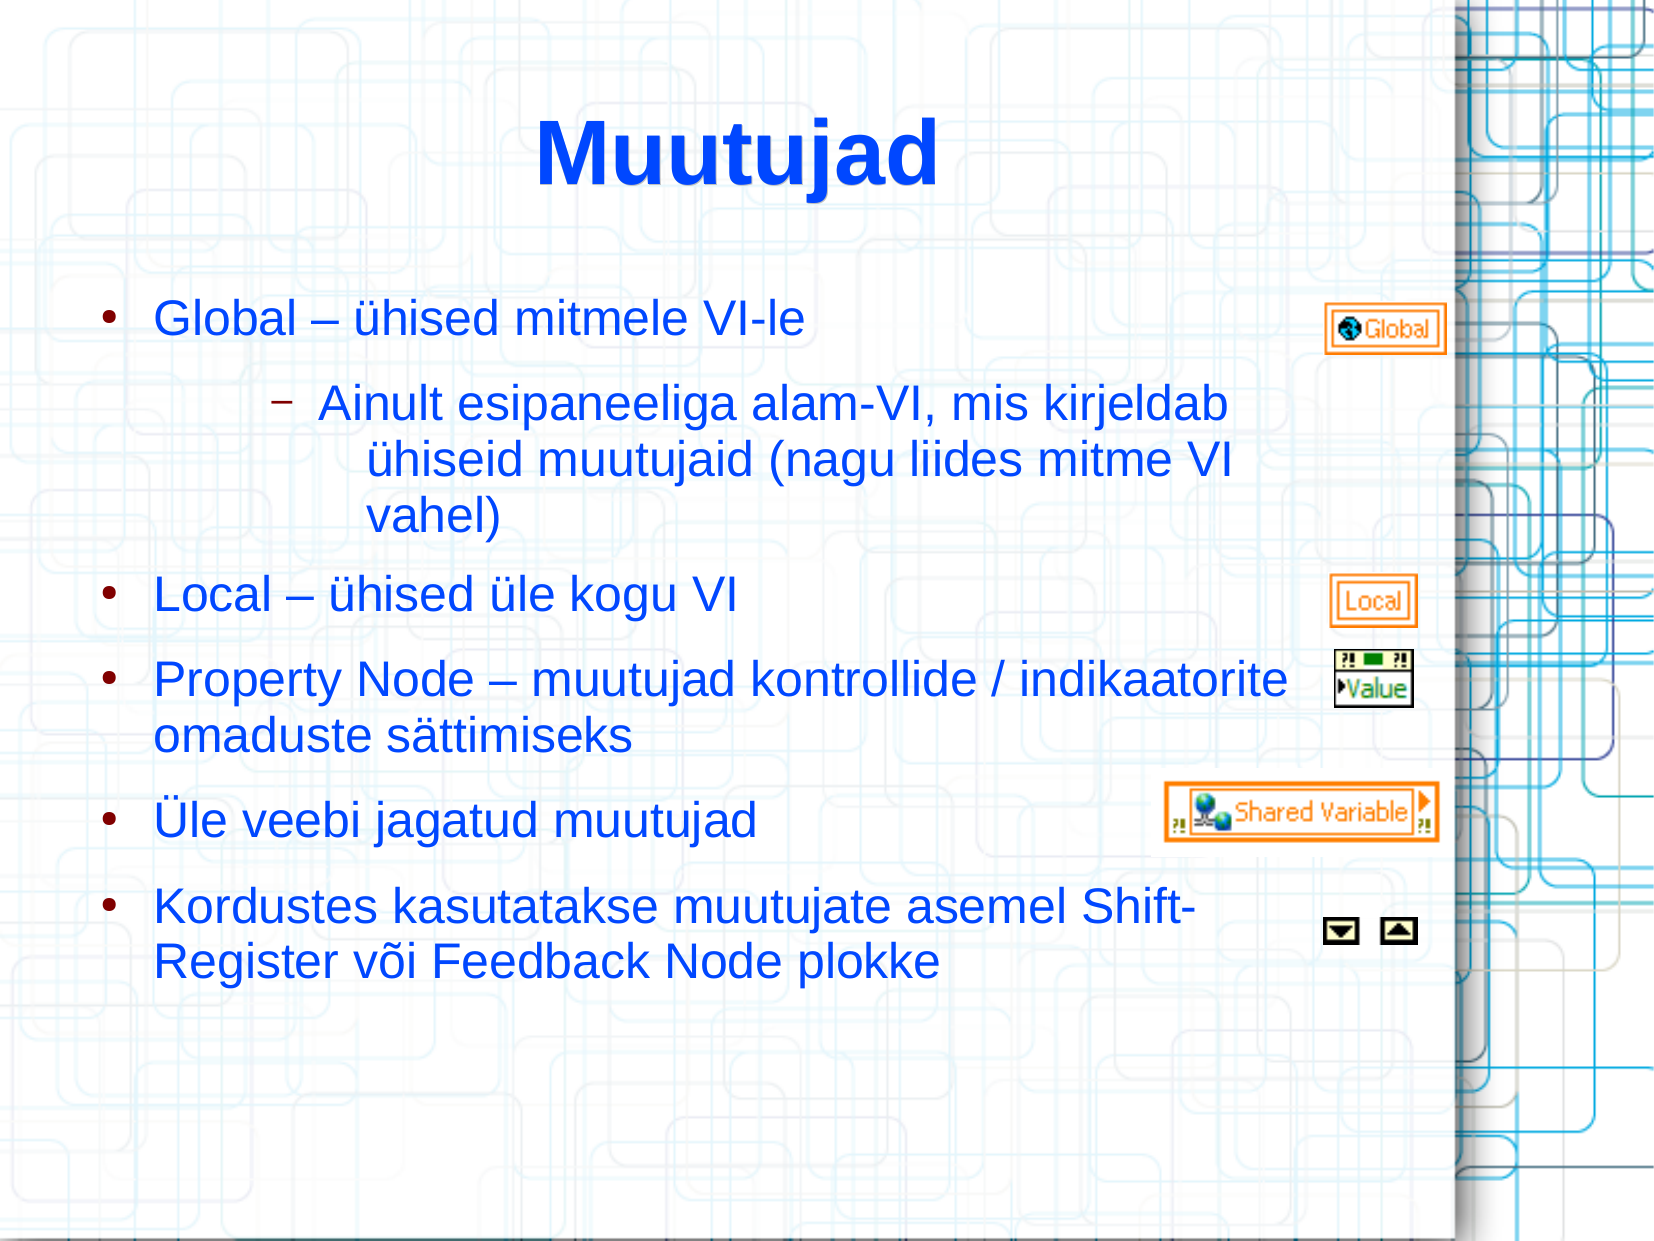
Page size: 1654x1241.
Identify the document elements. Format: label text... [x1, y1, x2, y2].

title Muutujad [59, 56, 1418, 250]
list Global – ühised mitmele VI-le Ainult esipaneeliga alam-VI, mis kirjeldab ühiseid muutujaid (nagu liides mitme VI vahel) Local – ühised üle kogu VI Property Node – muutujad kontrollide / indikaatorite omaduste sättimiseks Üle veebi jagatud muutujad Kordustes kasutatakse muutujate asemel Shift-Register või Feedback Node plokke [82, 290, 1300, 1094]
picture [0, 0, 1654, 1241]
